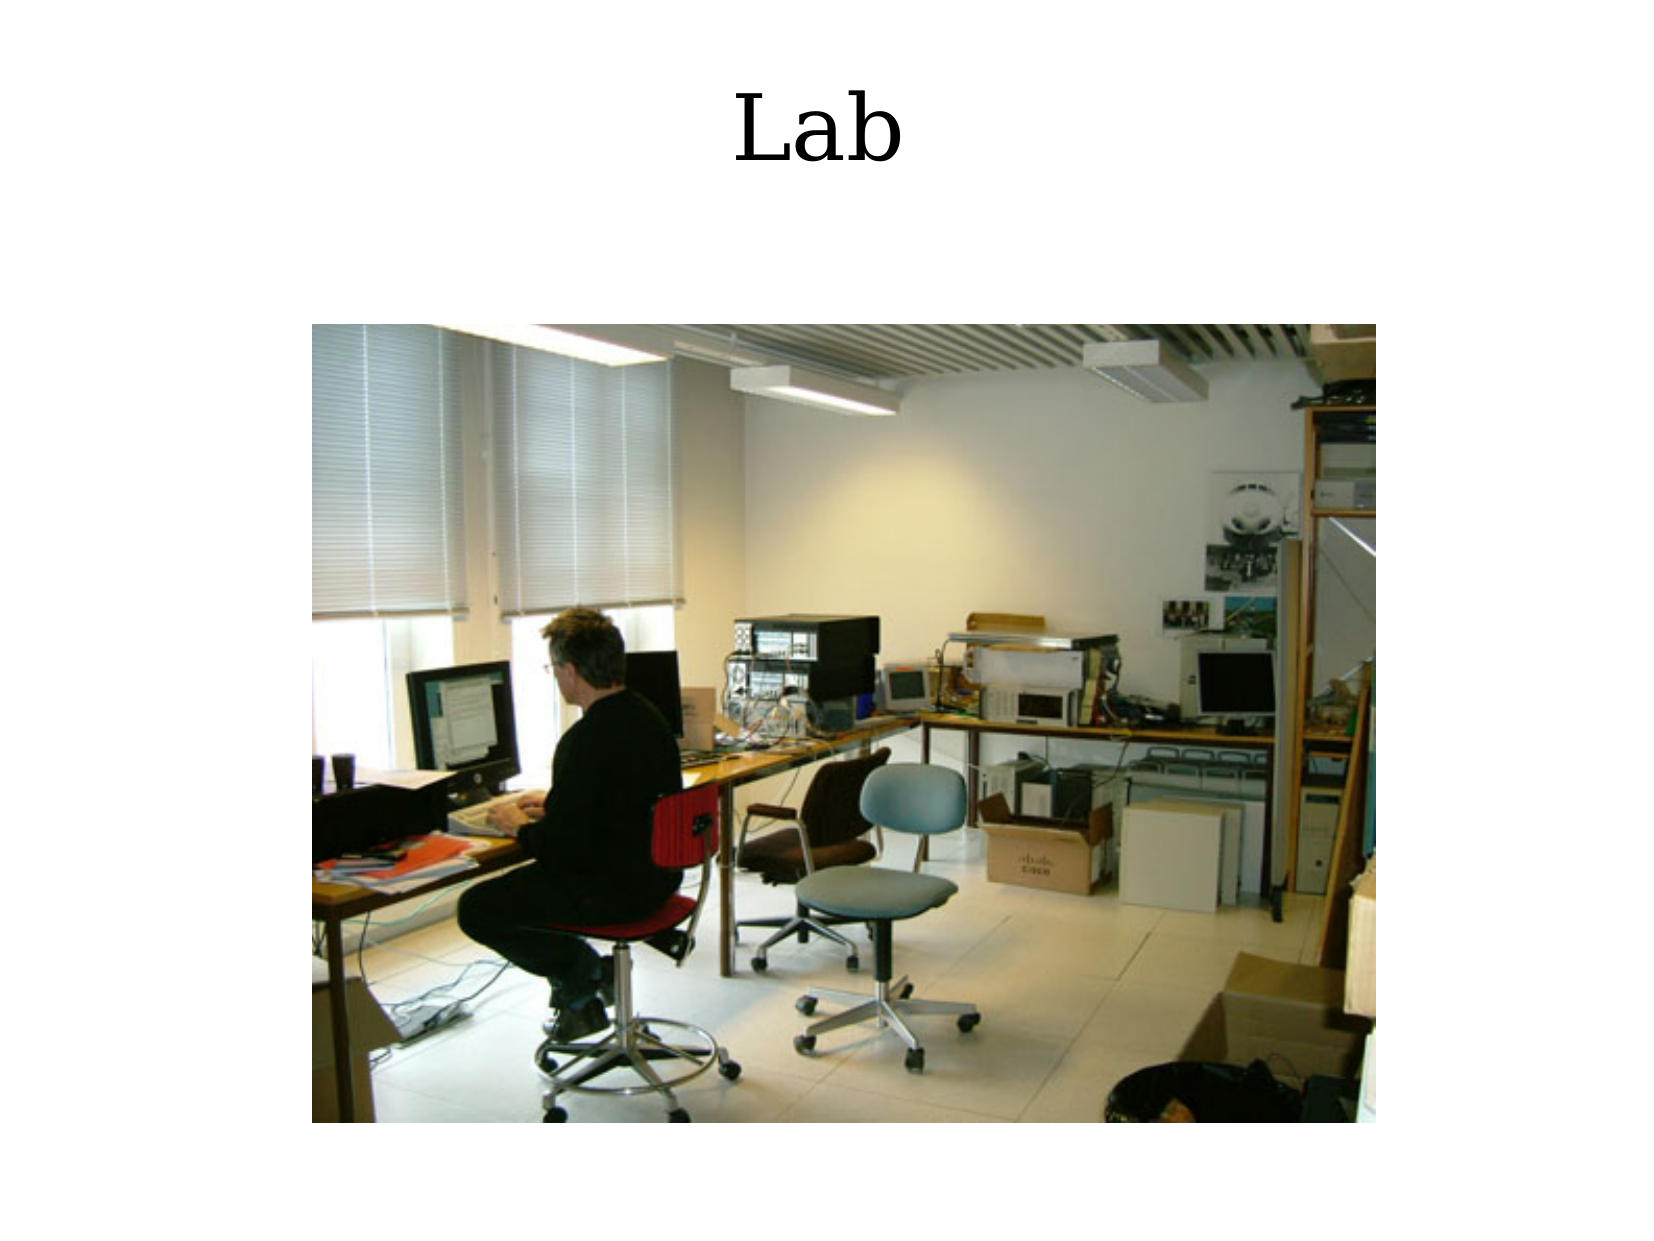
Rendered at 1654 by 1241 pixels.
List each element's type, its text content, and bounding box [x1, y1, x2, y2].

title Lab [112, 24, 1525, 233]
picture [312, 324, 1376, 1123]
